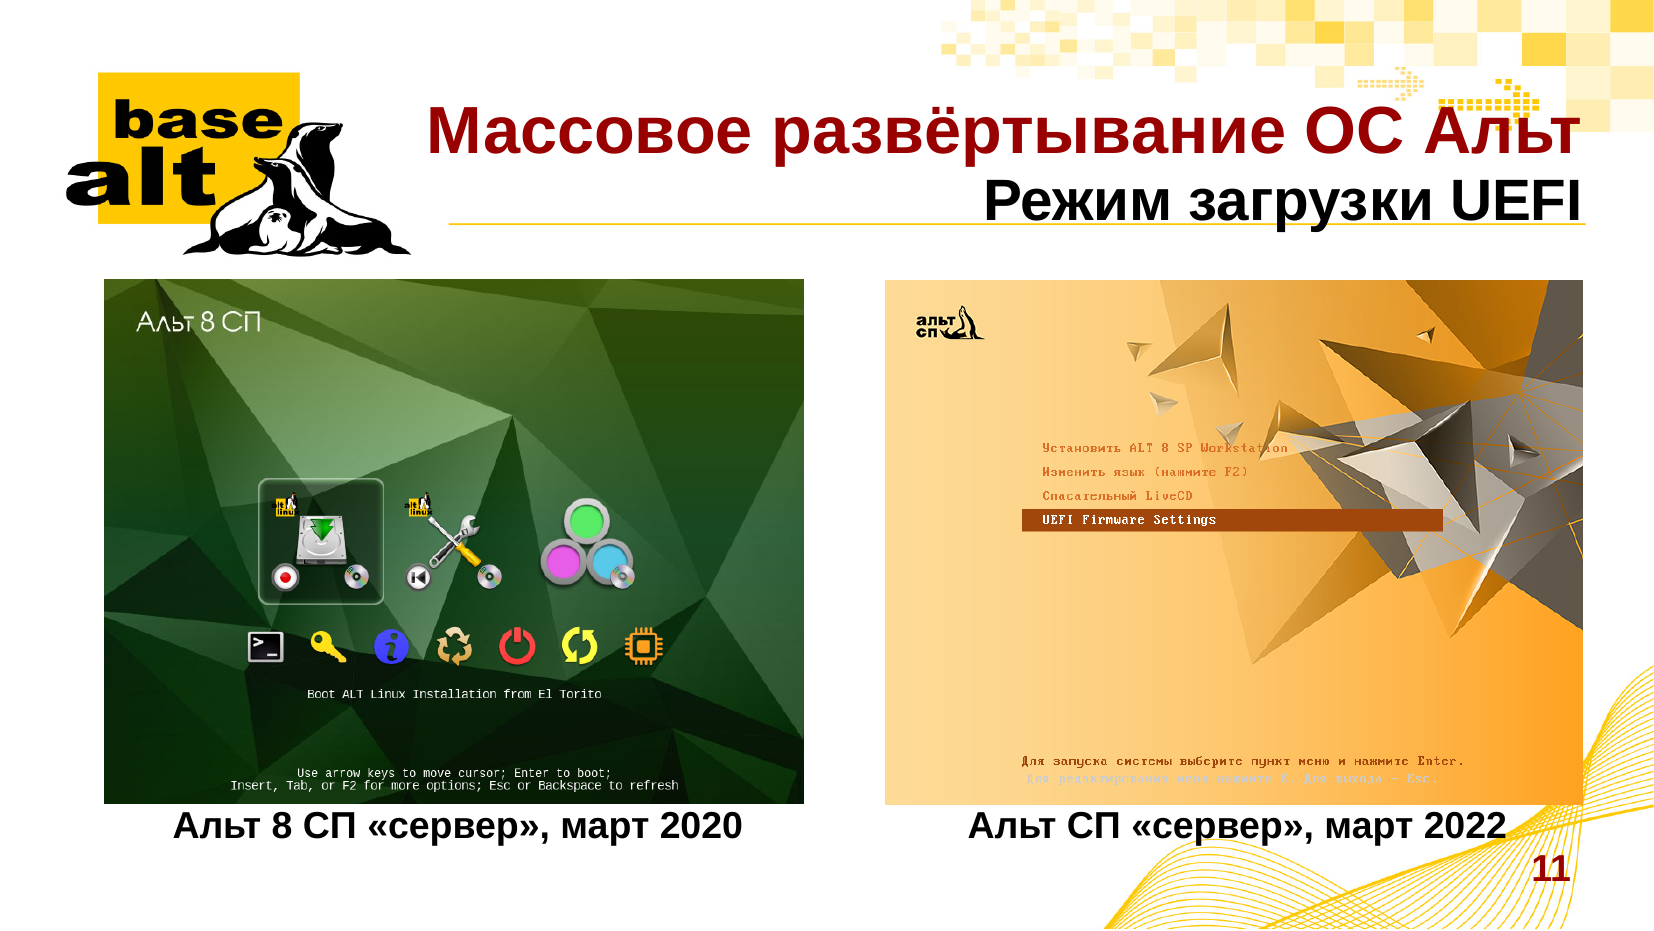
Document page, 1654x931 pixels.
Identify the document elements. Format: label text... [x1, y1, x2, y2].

text_box Альт СП «сервер», март 2022 [897, 797, 1577, 857]
title Массовое развёртывание ОС Альт Режим загрузки UEFI [372, 81, 1583, 245]
picture [0, 0, 1654, 931]
text_box Альт 8 СП «сервер», март 2020 [118, 797, 798, 857]
